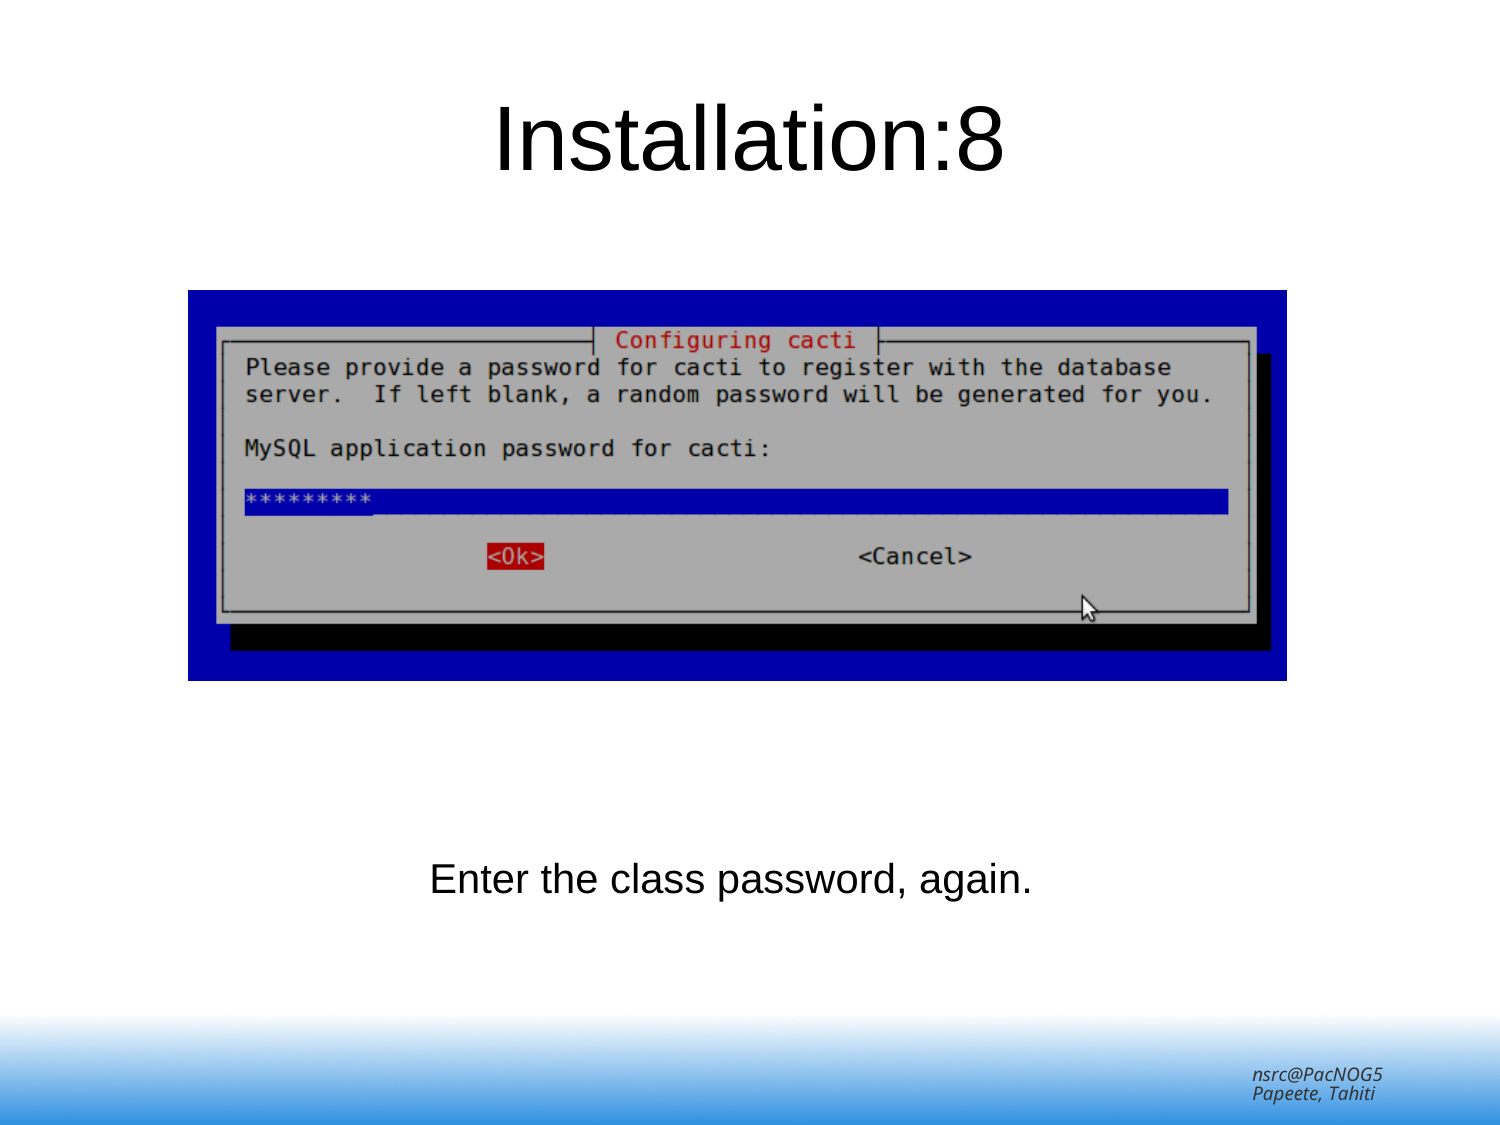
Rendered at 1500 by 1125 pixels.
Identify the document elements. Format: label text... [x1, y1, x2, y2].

title Installation:8 [75, 45, 1426, 233]
text_box Enter the class password, again. [112, 844, 1351, 910]
picture [0, 1012, 1500, 1125]
picture [188, 290, 1287, 681]
